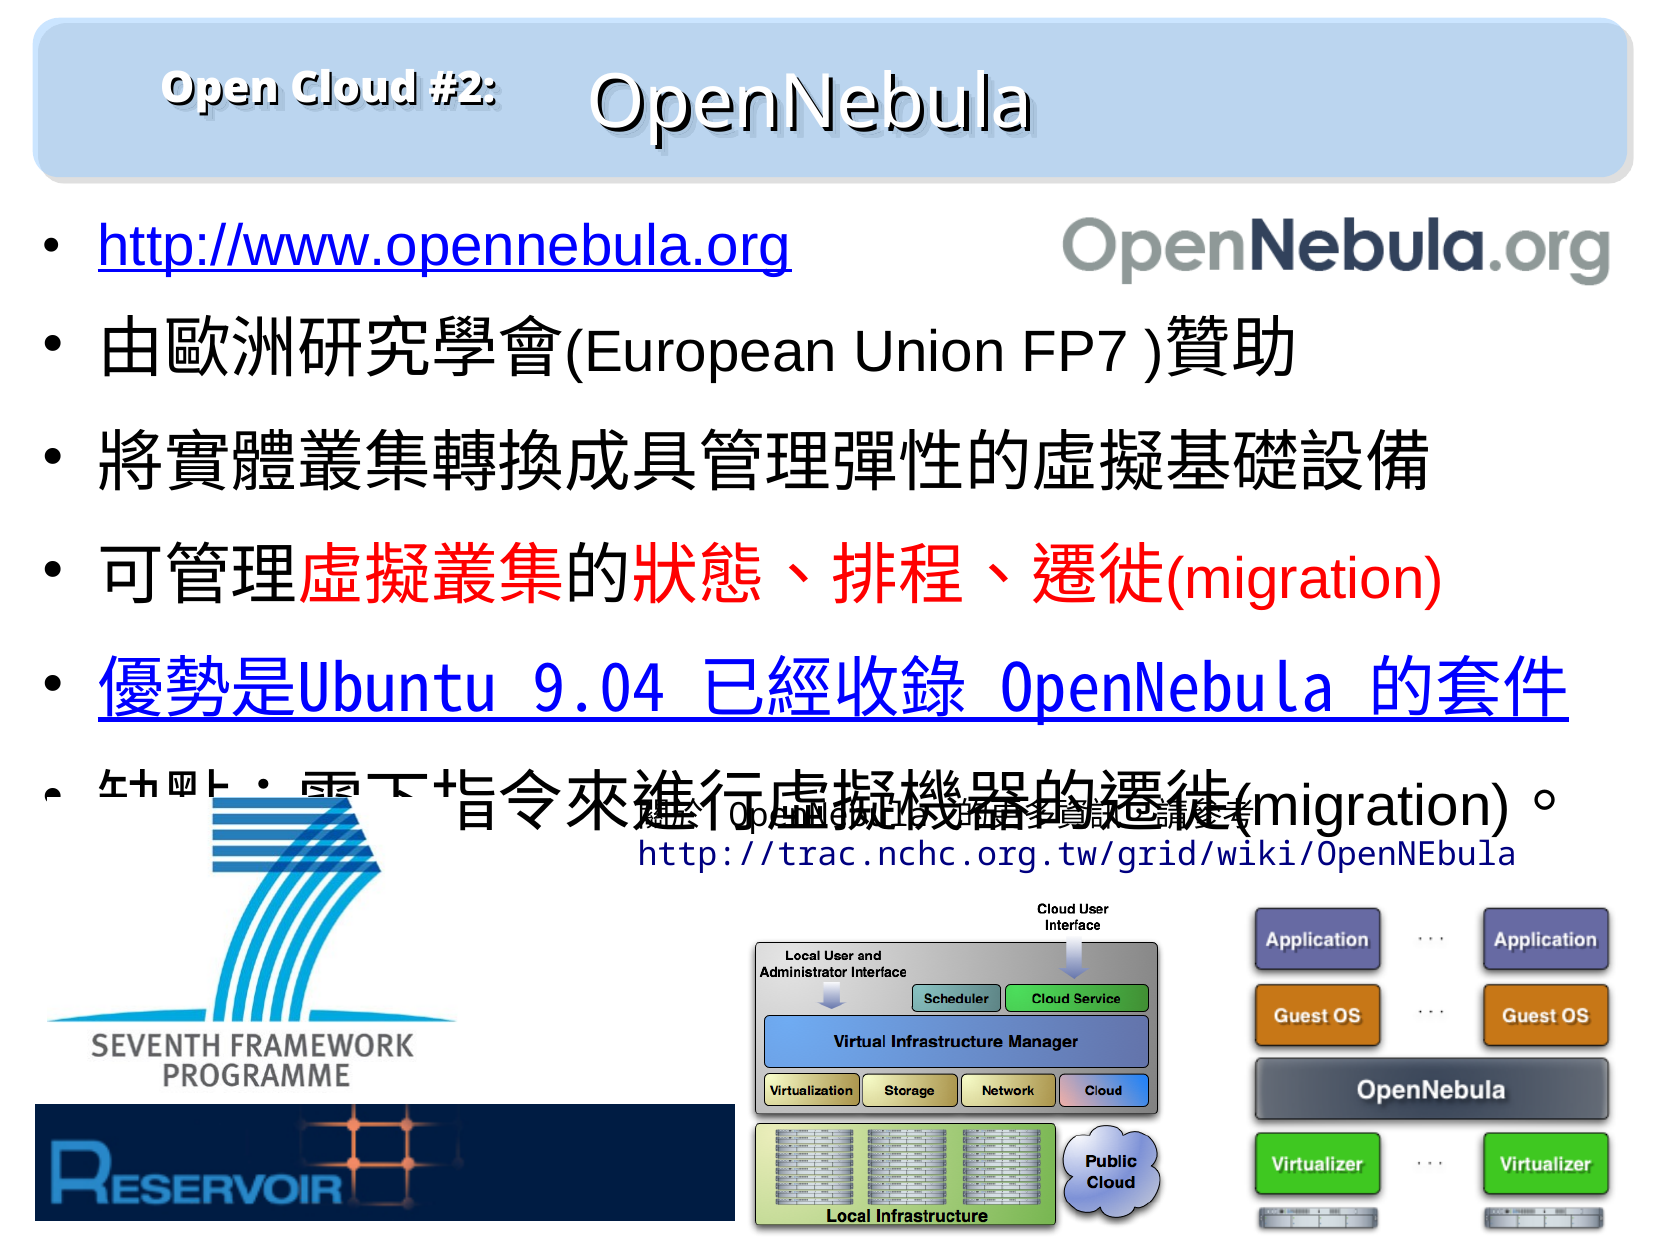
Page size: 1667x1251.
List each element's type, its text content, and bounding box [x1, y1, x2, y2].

picture [35, 891, 1182, 1247]
text_box 關於 OpenNebula 的更多資訊，請參考http://trac.nchc.org.tw/grid/wiki/OpenNEbula [616, 779, 1595, 886]
list http://www.opennebula.org 由歐洲研究學會(European Union FP7 )贊助 將實體叢集轉換成具管理彈性的虛擬基礎設備 可管理虛擬叢集的狀態、排程、遷徙(migration) 優勢是Ubuntu 9.04 已經收錄 OpenNebula 的套件 缺點：需下指令來進行虛擬機器的遷徙(migration)。 [41, 212, 1607, 761]
picture [797, 183, 1625, 302]
text_box Open Cloud #2: OpenNebula [32, 17, 1628, 178]
picture [1234, 891, 1630, 1247]
picture [47, 797, 458, 1093]
